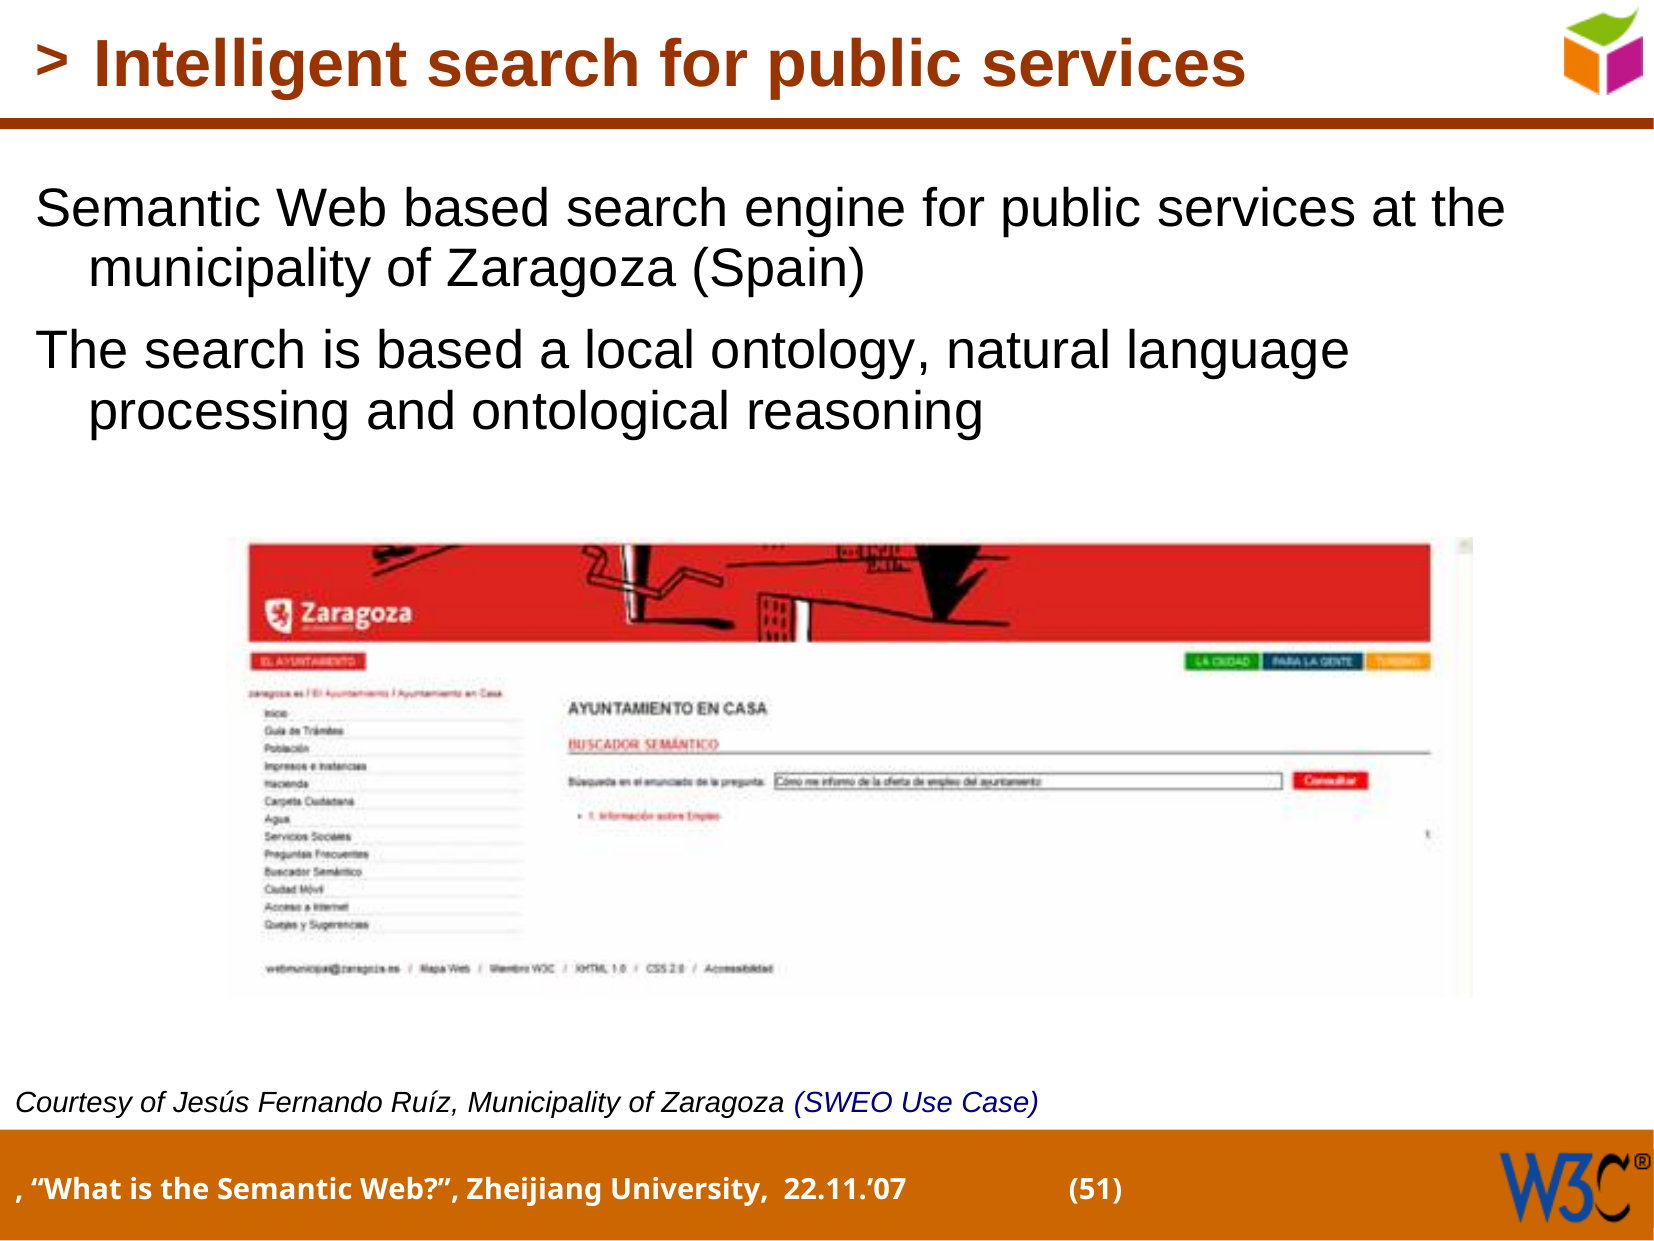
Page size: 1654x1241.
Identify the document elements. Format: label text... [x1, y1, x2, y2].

list Semantic Web based search engine for public services at the municipality of Zaragoza (Spain) The search is based a local ontology, natural language processing and ontological reasoning [17, 177, 1613, 442]
picture [226, 537, 1473, 998]
title Intelligent search for public services [93, 0, 1493, 124]
picture [1495, 1149, 1654, 1228]
picture [1564, 5, 1643, 95]
text_box Courtesy of Jesús Fernando Ruíz, Municipality of Zaragoza (SWEO Use Case) [0, 1080, 1053, 1129]
